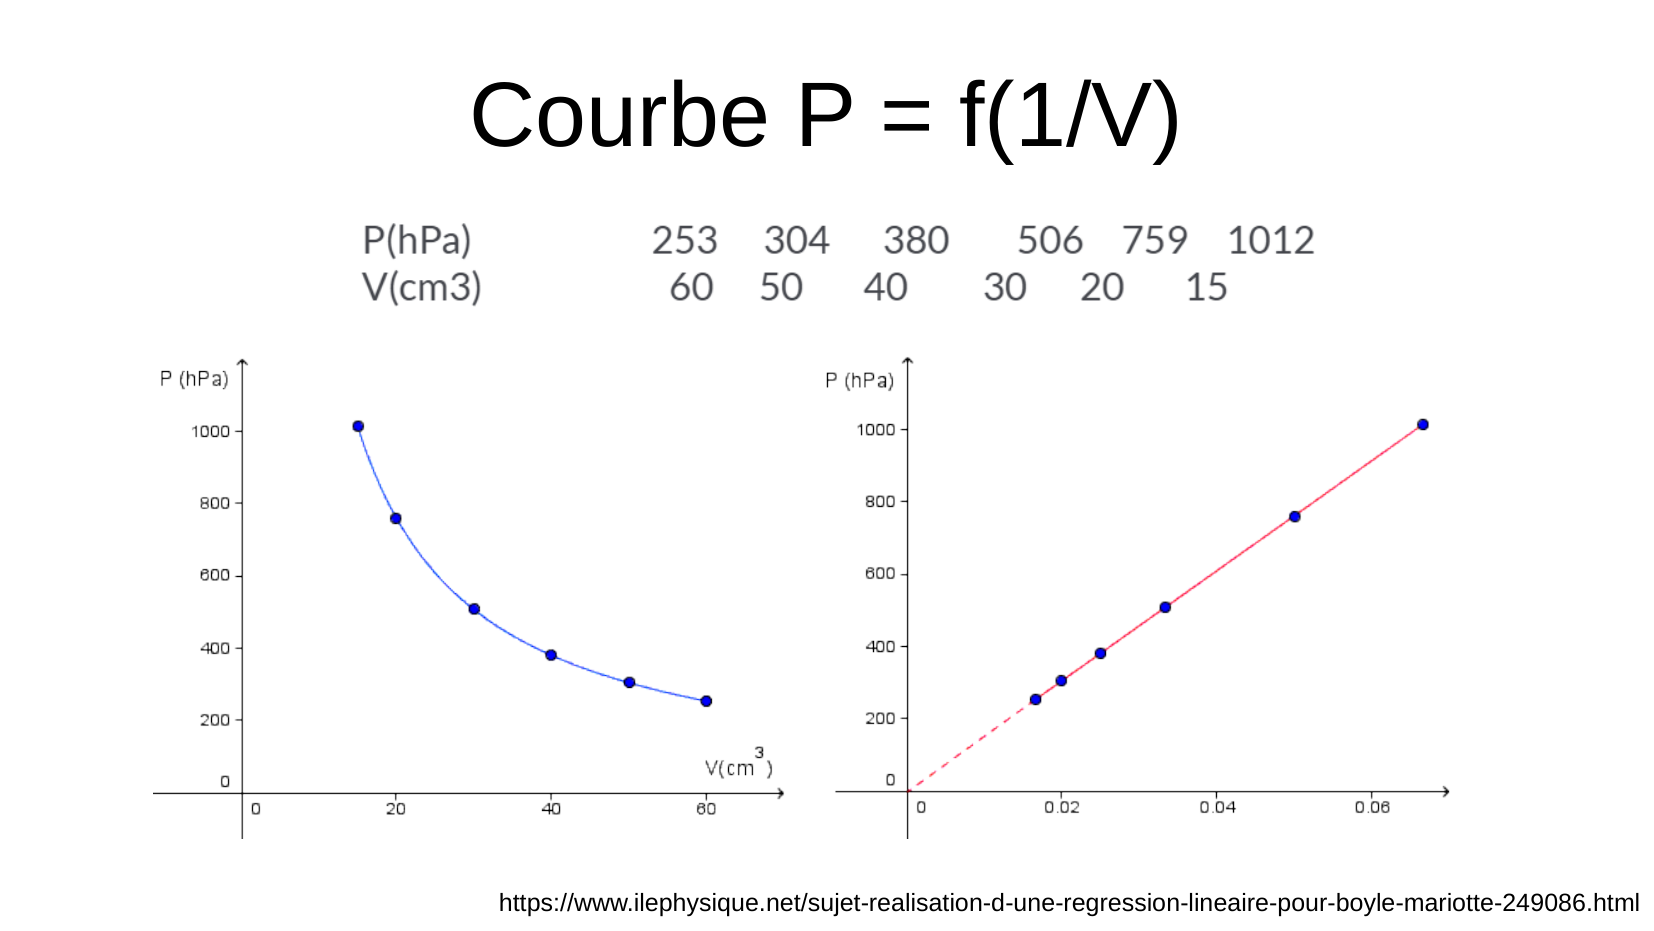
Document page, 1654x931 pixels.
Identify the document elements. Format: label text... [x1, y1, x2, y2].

picture [153, 342, 1477, 839]
title Courbe P = f(1/V) [82, 37, 1571, 193]
text_box https://www.ilephysique.net/sujet-realisation-d-une-regression-lineaire-pour-boyle-mariotte-249086.html [484, 881, 1654, 931]
picture [337, 212, 1335, 317]
